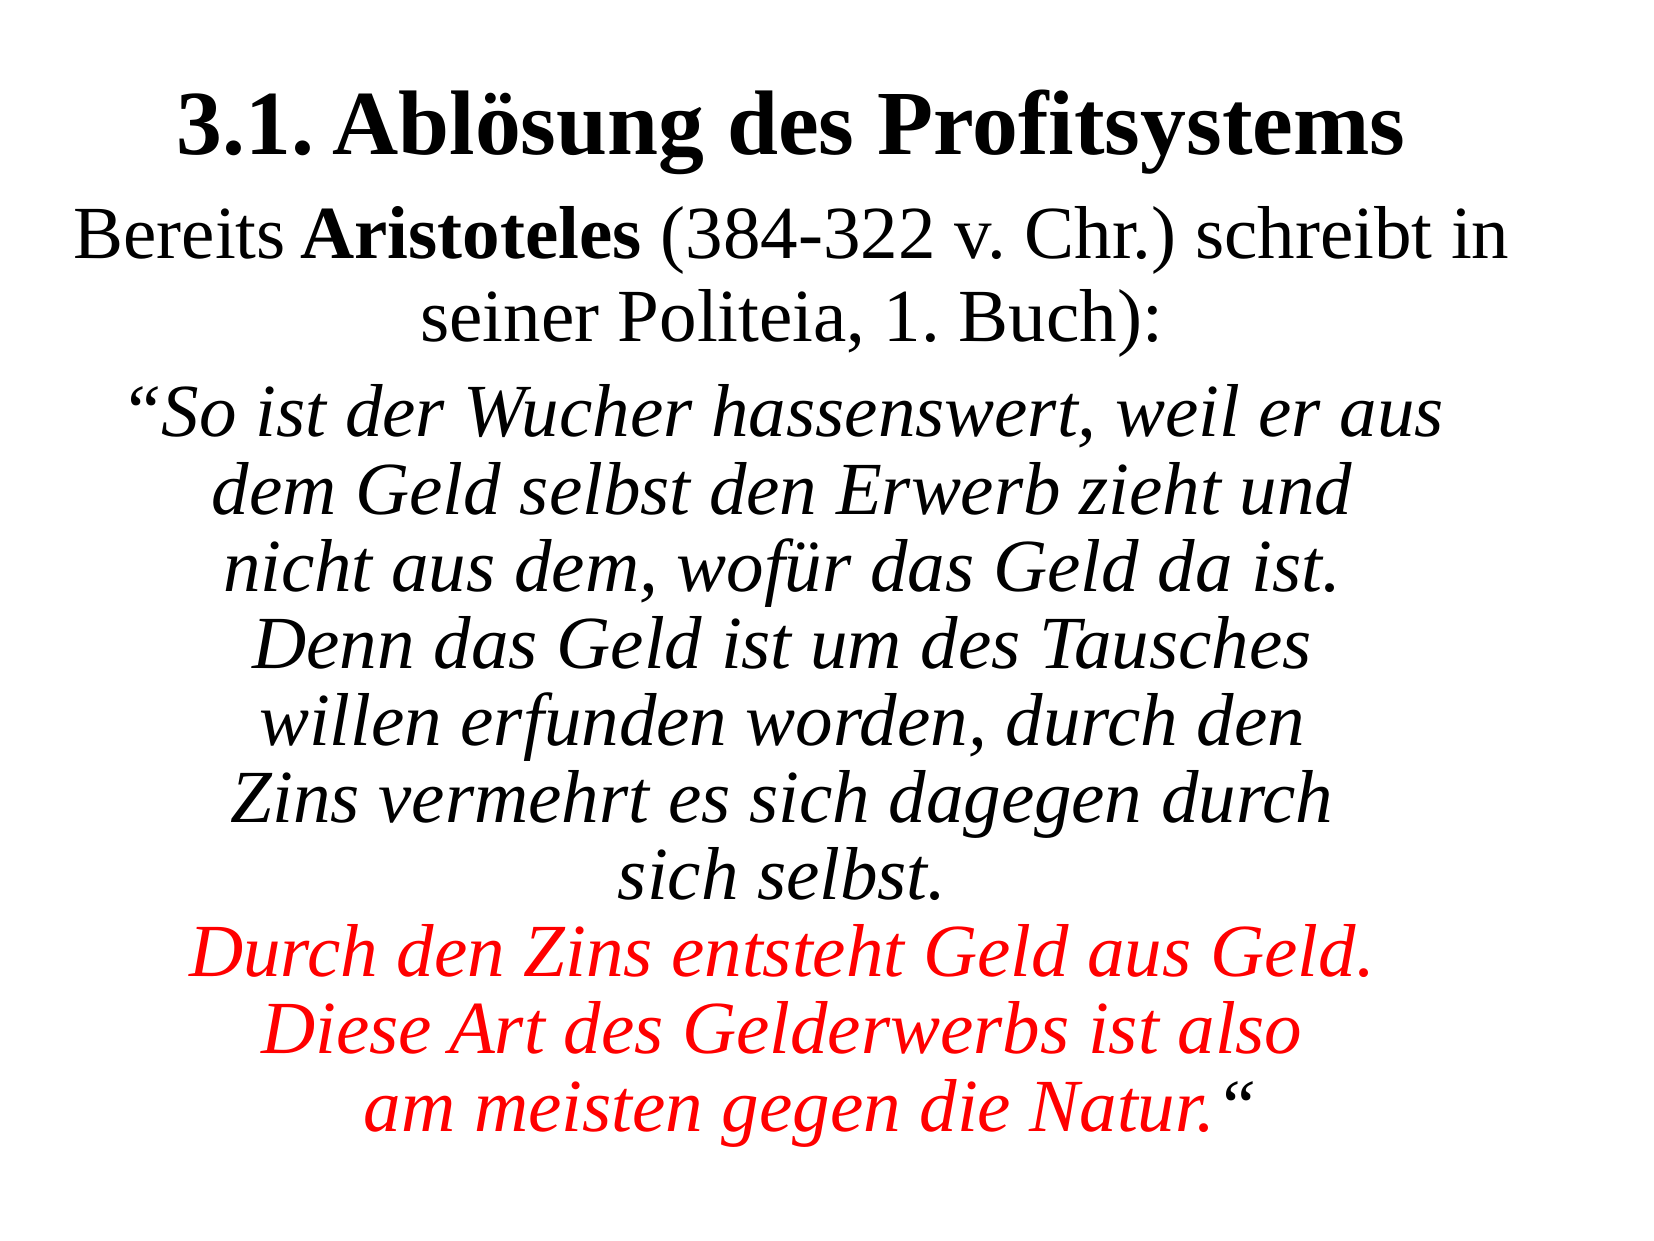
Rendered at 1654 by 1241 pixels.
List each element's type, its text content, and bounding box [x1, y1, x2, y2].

text_box 3.1. Ablösung des Profitsystems Bereits Aristoteles (384-322 v. Chr.) schreibt in seiner Politeia, 1. Buch): “So ist der Wucher hassenswert, weil er aus dem Geld selbst den Erwerb zieht und nicht aus dem, wofür das Geld da ist. Denn das Geld ist um des Tausches willen erfunden worden, durch den Zins vermehrt es sich dagegen durch sich selbst. Durch den Zins entsteht Geld aus Geld. Diese Art des Gelderwerbs ist also am meisten gegen die Natur.“ [59, 65, 1595, 1154]
